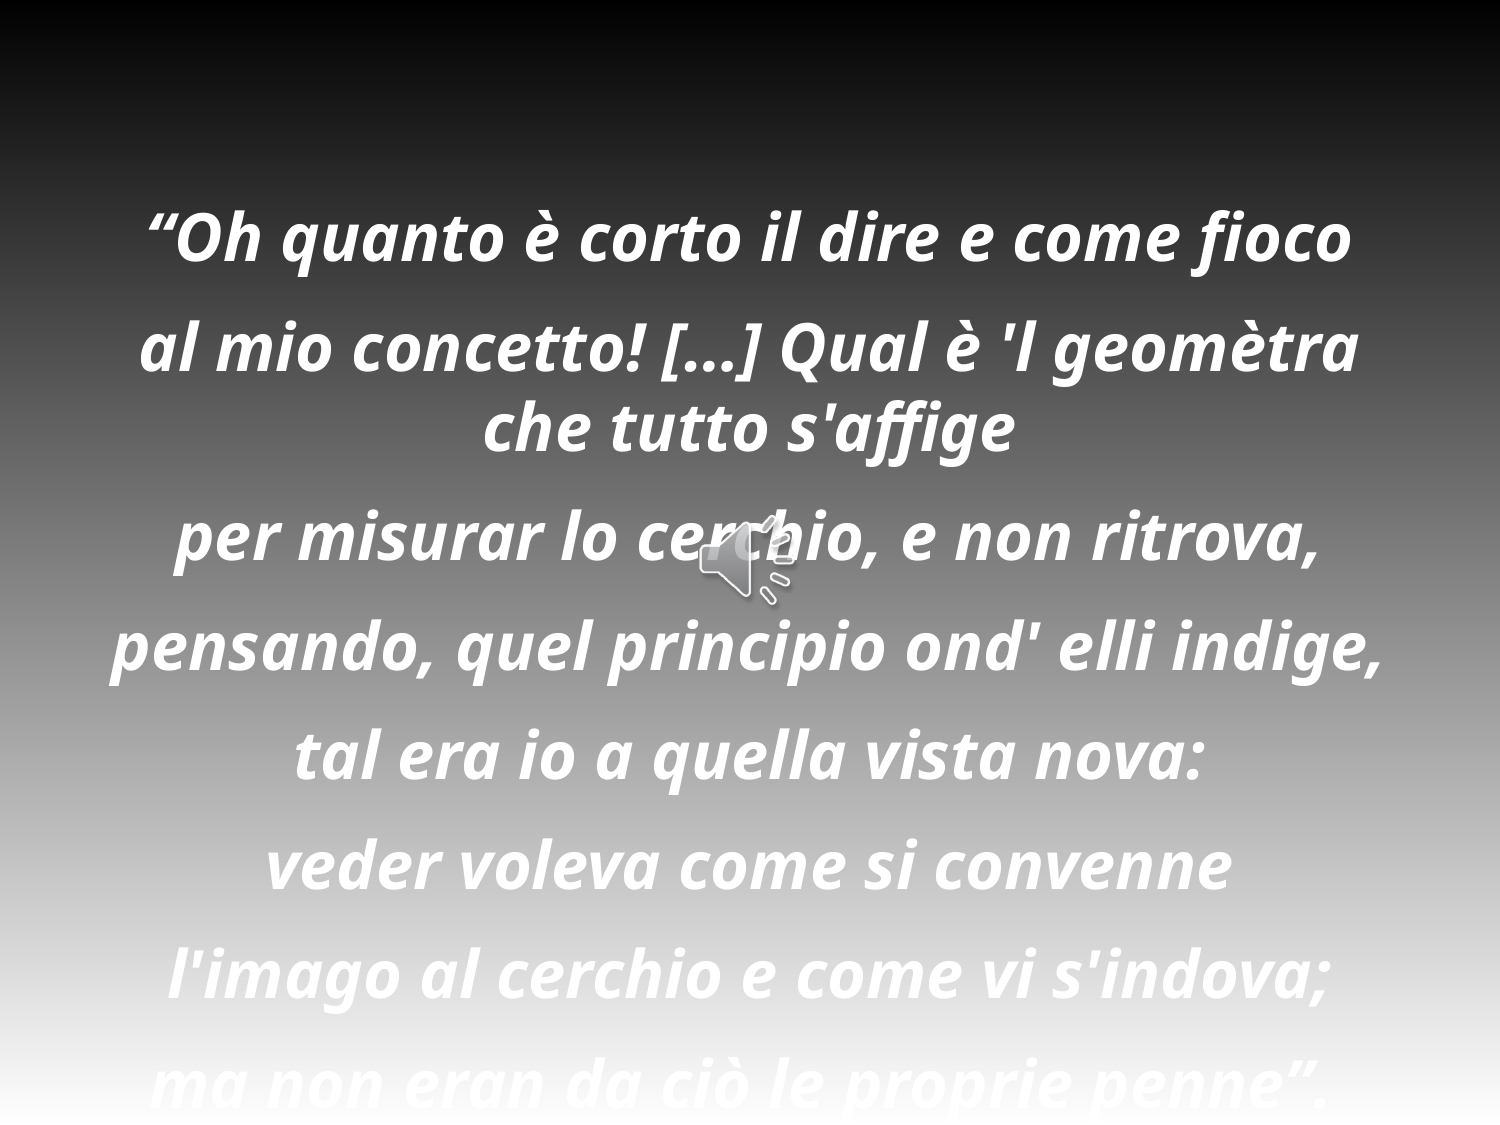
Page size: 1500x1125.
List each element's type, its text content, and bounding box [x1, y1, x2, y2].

picture [699, 512, 800, 613]
list “Oh quanto è corto il dire e come fioco al mio concetto! […] Qual è 'l geomètra che tutto s'affige per misurar lo cerchio, e non ritrova, pensando, quel principio ond' elli indige, tal era io a quella vista nova: veder voleva come si convenne l'imago al cerchio e come vi s'indova; ma non eran da ciò le proprie penne”. [75, 78, 1425, 1005]
